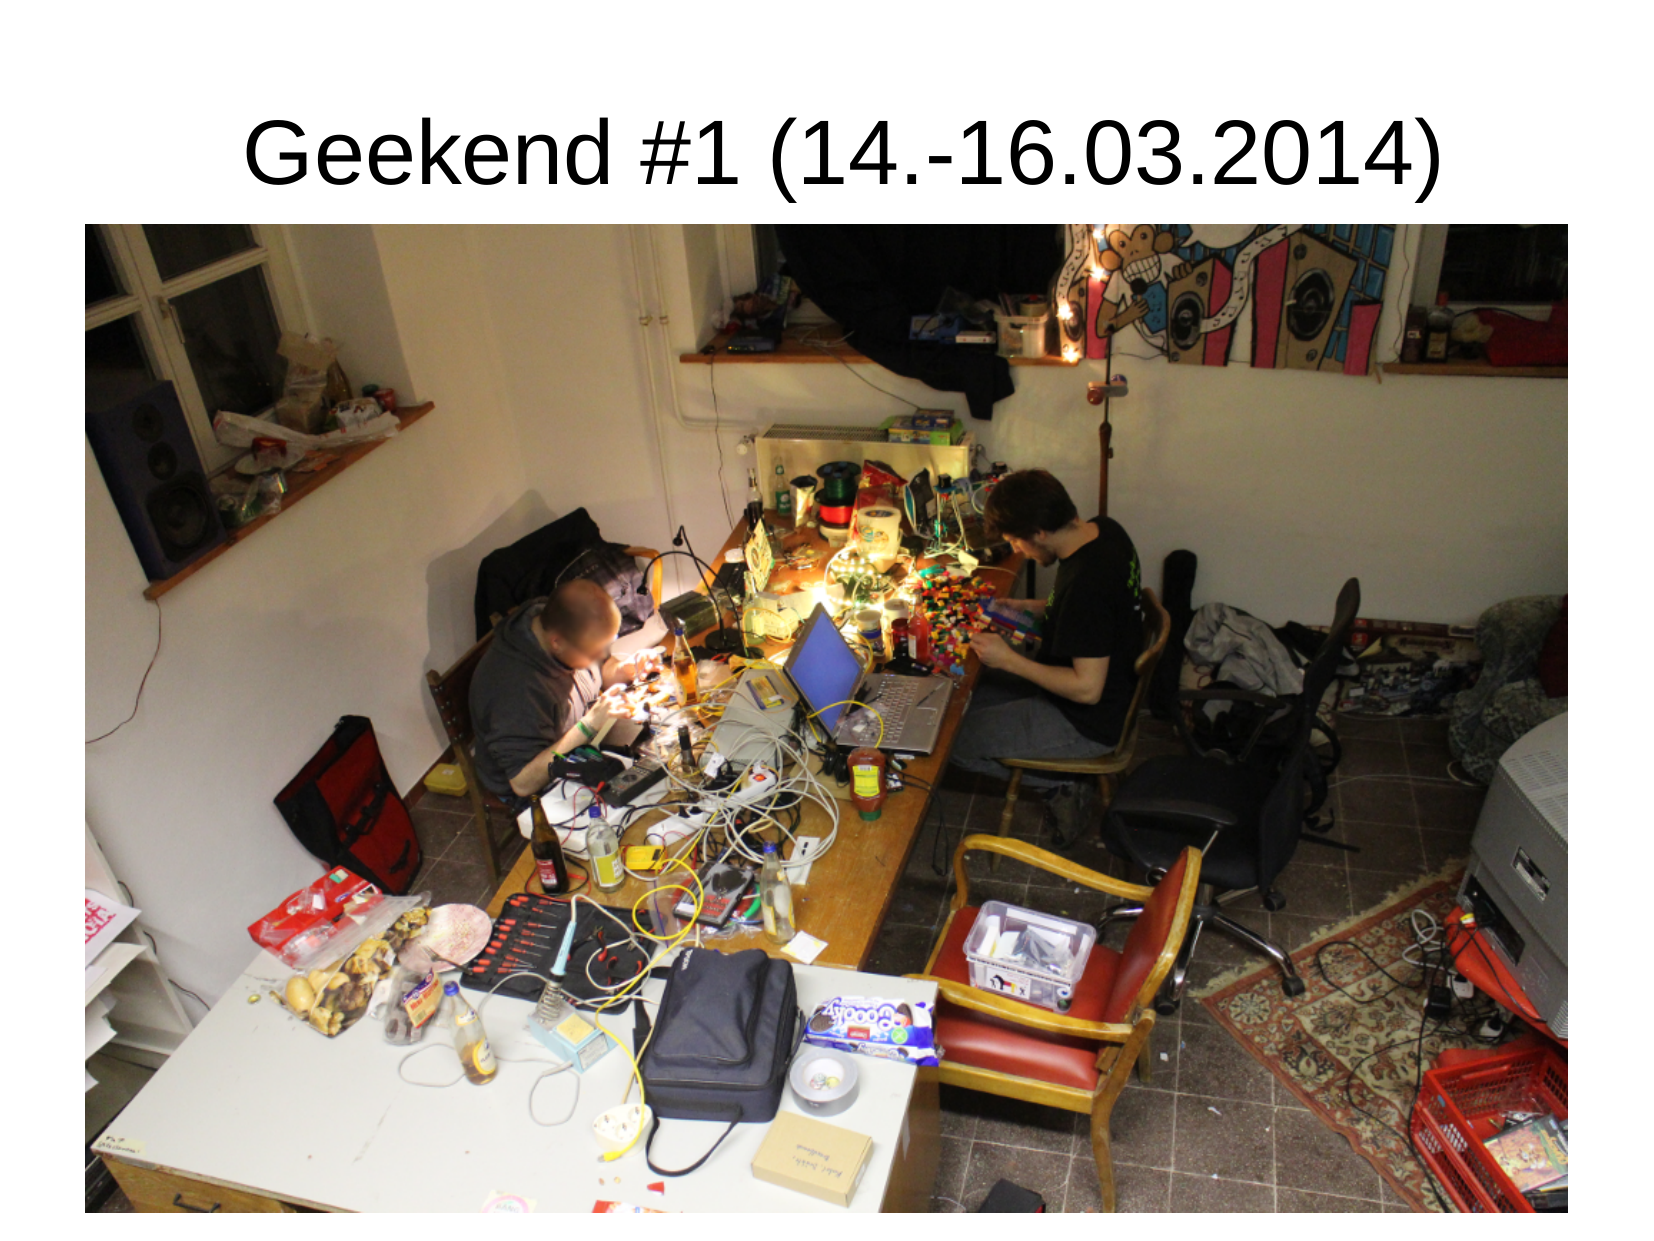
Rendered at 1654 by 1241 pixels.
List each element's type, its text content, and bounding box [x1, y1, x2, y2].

title Geekend #1 (14.-16.03.2014) [82, 49, 1571, 257]
picture [85, 224, 1568, 1213]
